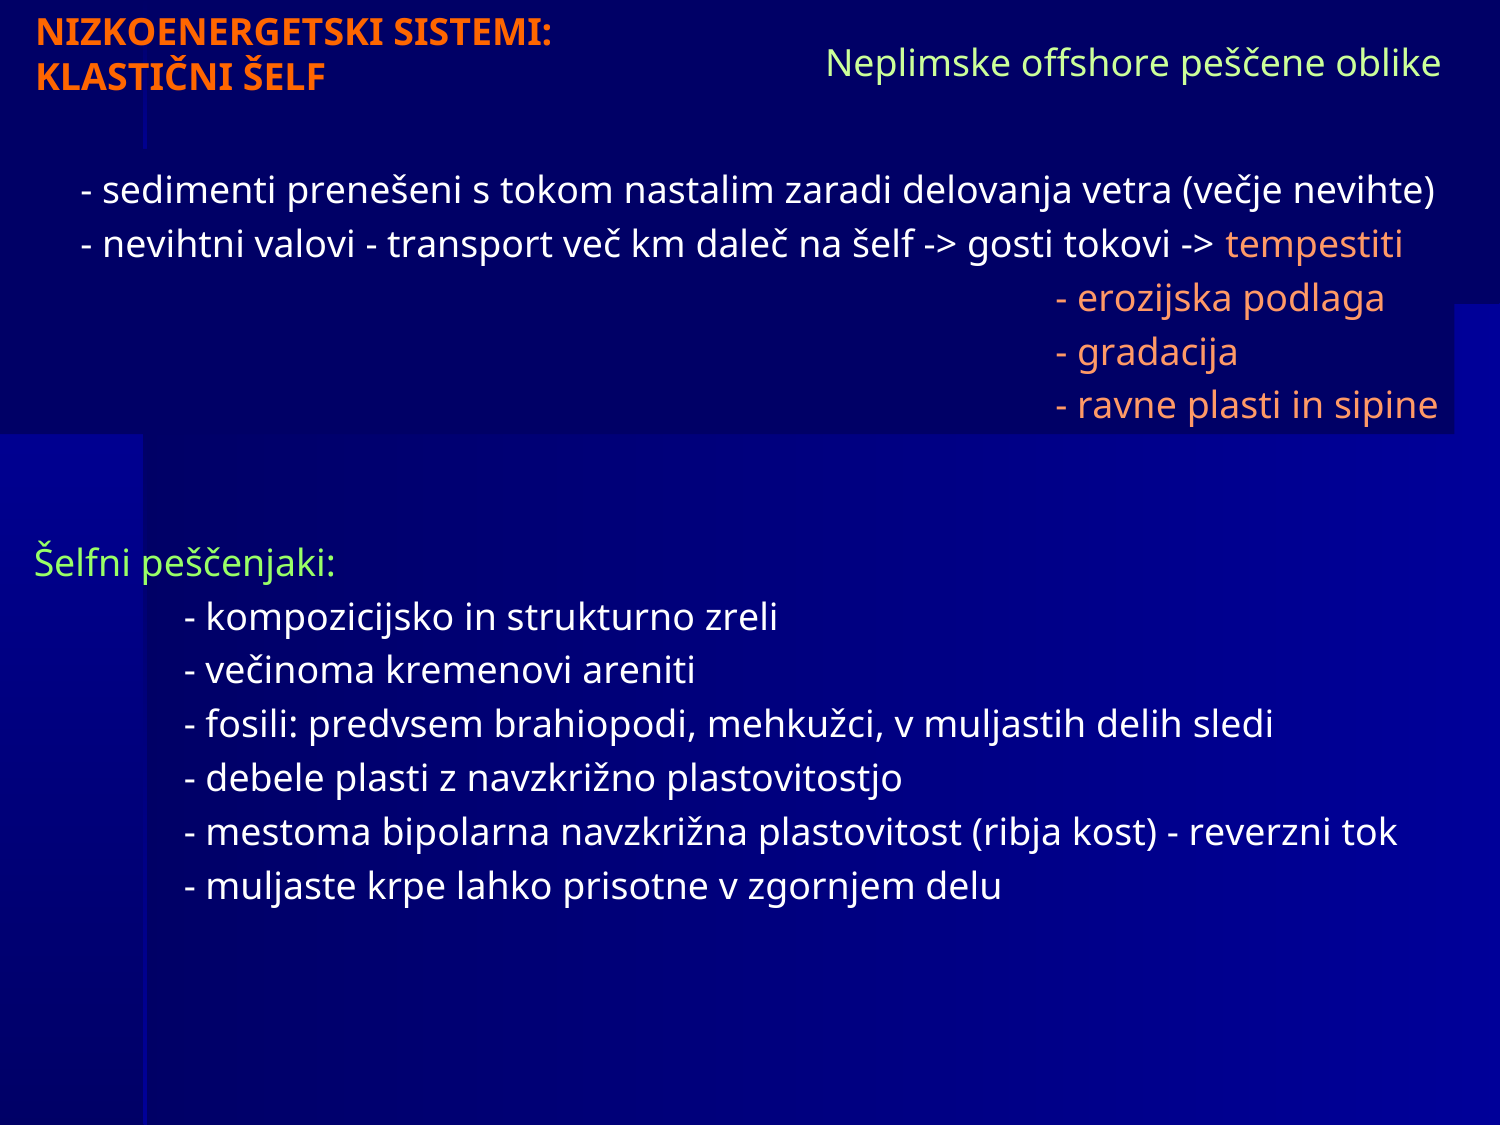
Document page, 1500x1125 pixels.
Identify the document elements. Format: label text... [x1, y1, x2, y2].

text_box Šelfni peščenjaki: - kompozicijsko in strukturno zreli - večinoma kremenovi areniti - fosili: predvsem brahiopodi, mehkužci, v muljastih delih sledi - debele plasti z navzkrižno plastovitostjo - mestoma bipolarna navzkrižna plastovitost (ribja kost) - reverzni tok - muljaste krpe lahko prisotne v zgornjem delu [19, 521, 1414, 916]
text_box Neplimske offshore peščene oblike [810, 30, 1458, 92]
text_box NIZKOENERGETSKI SISTEMI: KLASTIČNI ŠELF [20, 0, 568, 106]
text_box - sedimenti prenešeni s tokom nastalim zaradi delovanja vetra (večje nevihte) - nevihtni valovi - transport več km daleč na šelf -> gosti tokovi -> tempestiti - erozijska podlaga - gradacija - ravne plasti in sipine [0, 148, 1455, 435]
